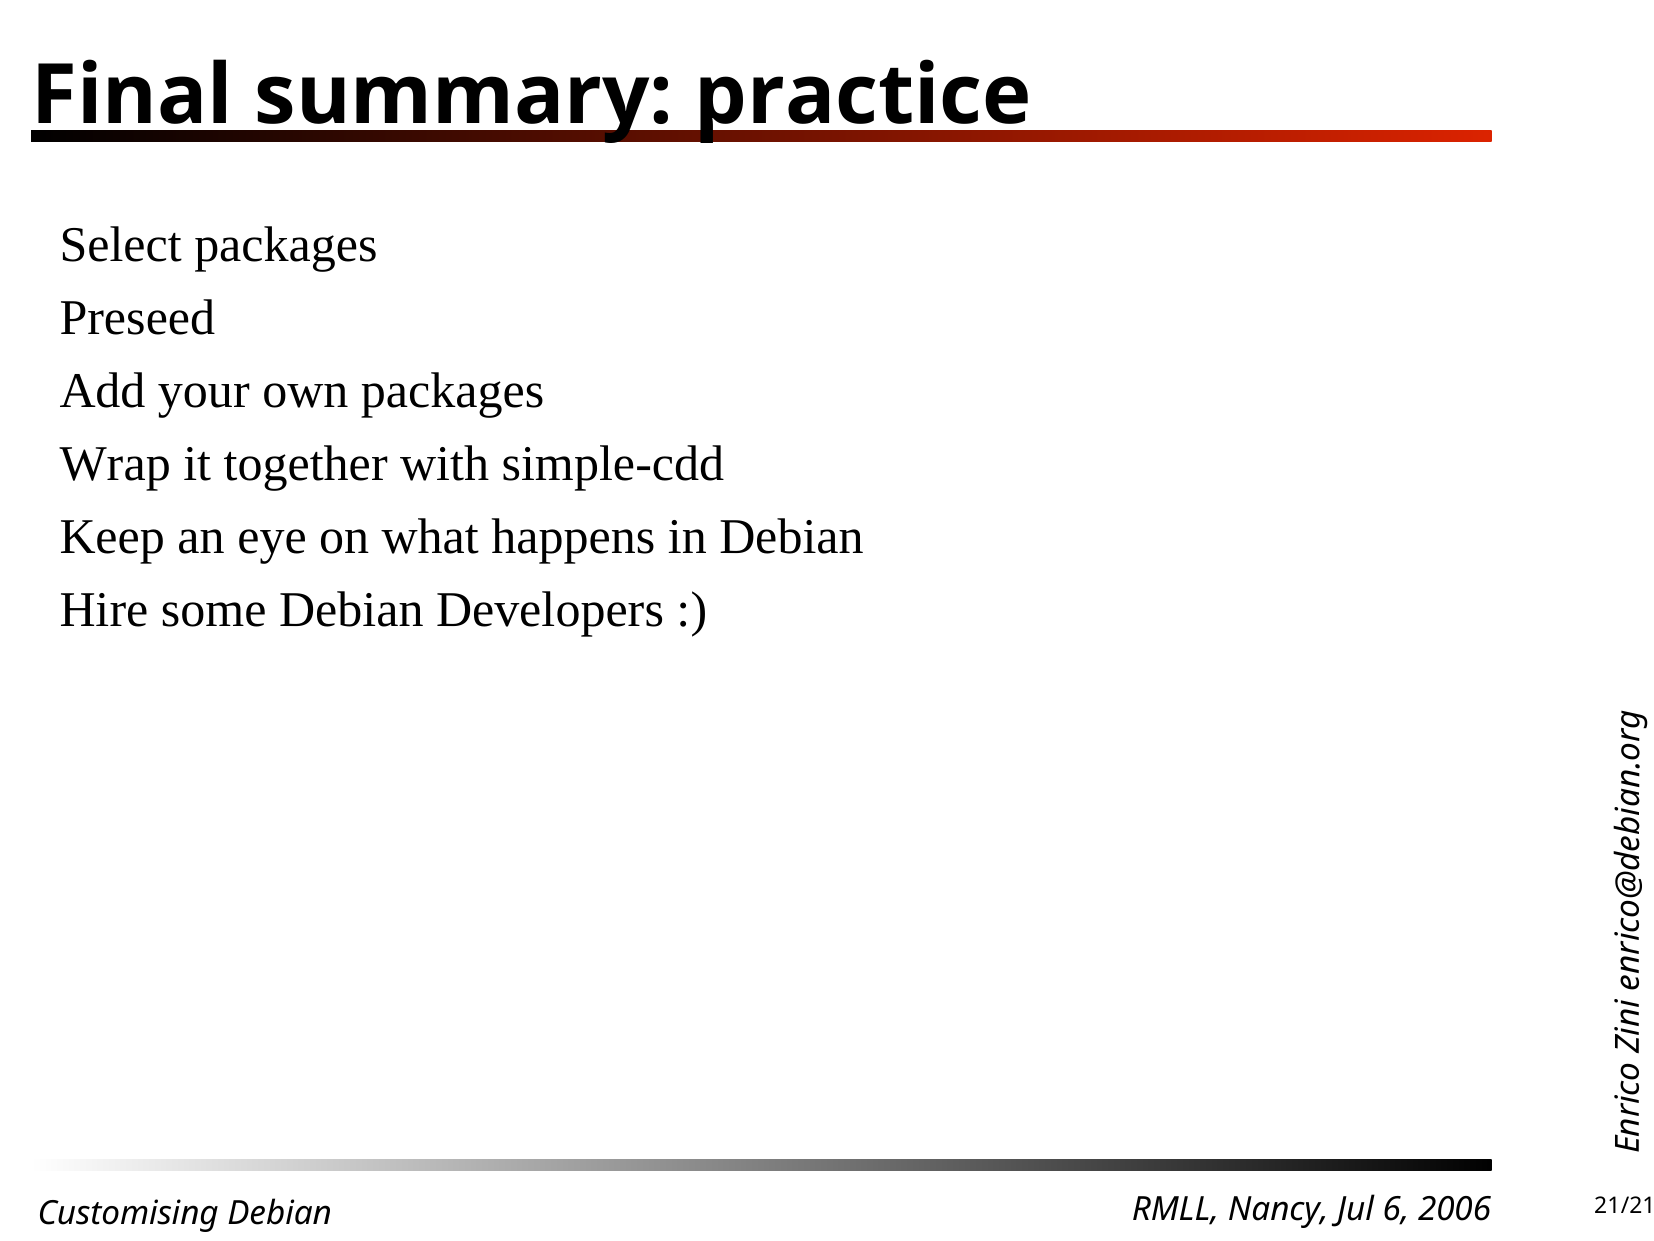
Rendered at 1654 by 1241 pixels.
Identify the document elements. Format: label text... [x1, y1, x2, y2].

text_box Final summary: practice [31, 34, 1495, 171]
text_box Select packages Preseed Add your own packages Wrap it together with simple-cdd Keep an eye on what happens in Debian Hire some Debian Developers :) [59, 216, 1495, 982]
